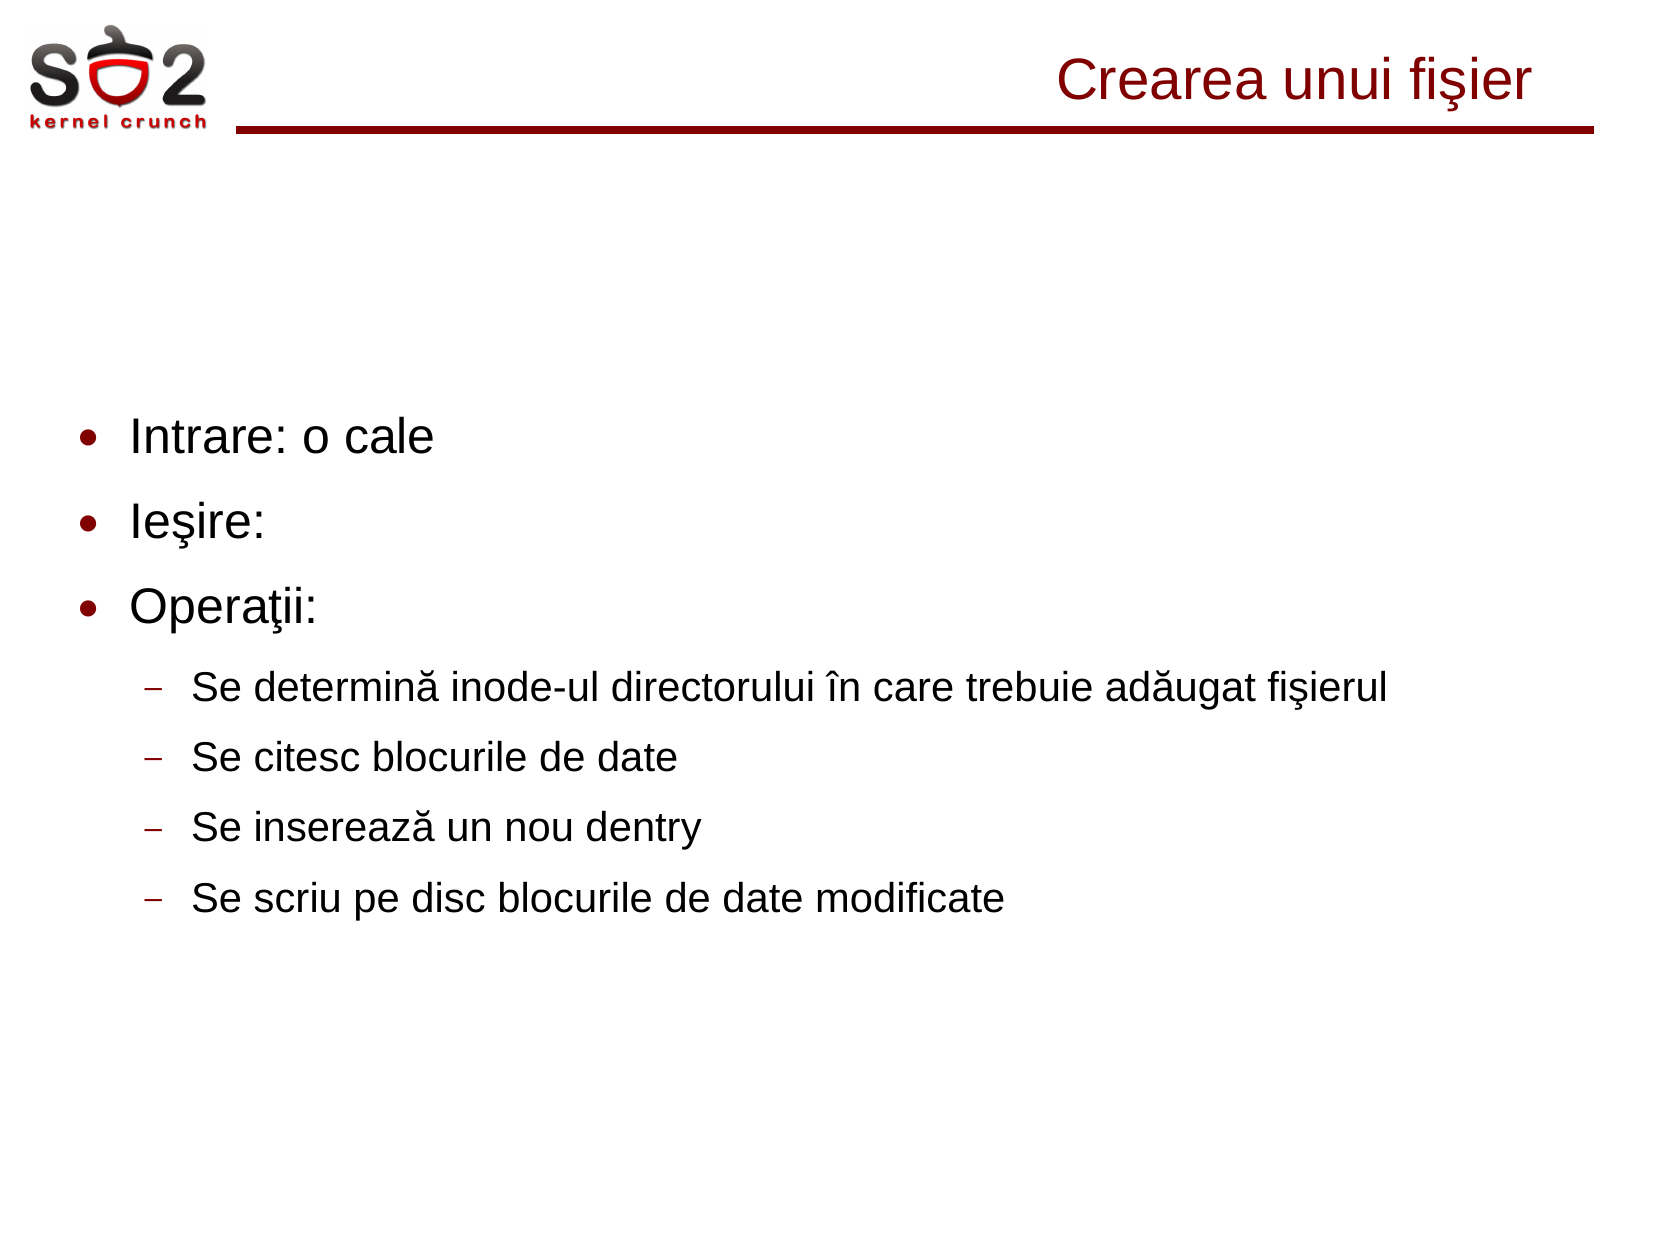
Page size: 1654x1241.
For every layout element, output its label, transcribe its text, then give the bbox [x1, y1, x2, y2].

list Intrare: o cale Ieşire: Operaţii: Se determină inode-ul directorului în care trebuie adăugat fişierul Se citesc blocurile de date Se inserează un nou dentry Se scriu pe disc blocurile de date modificate [59, 177, 1595, 1152]
picture [29, 23, 121, 130]
title Crearea unui fişier [121, 11, 1534, 148]
